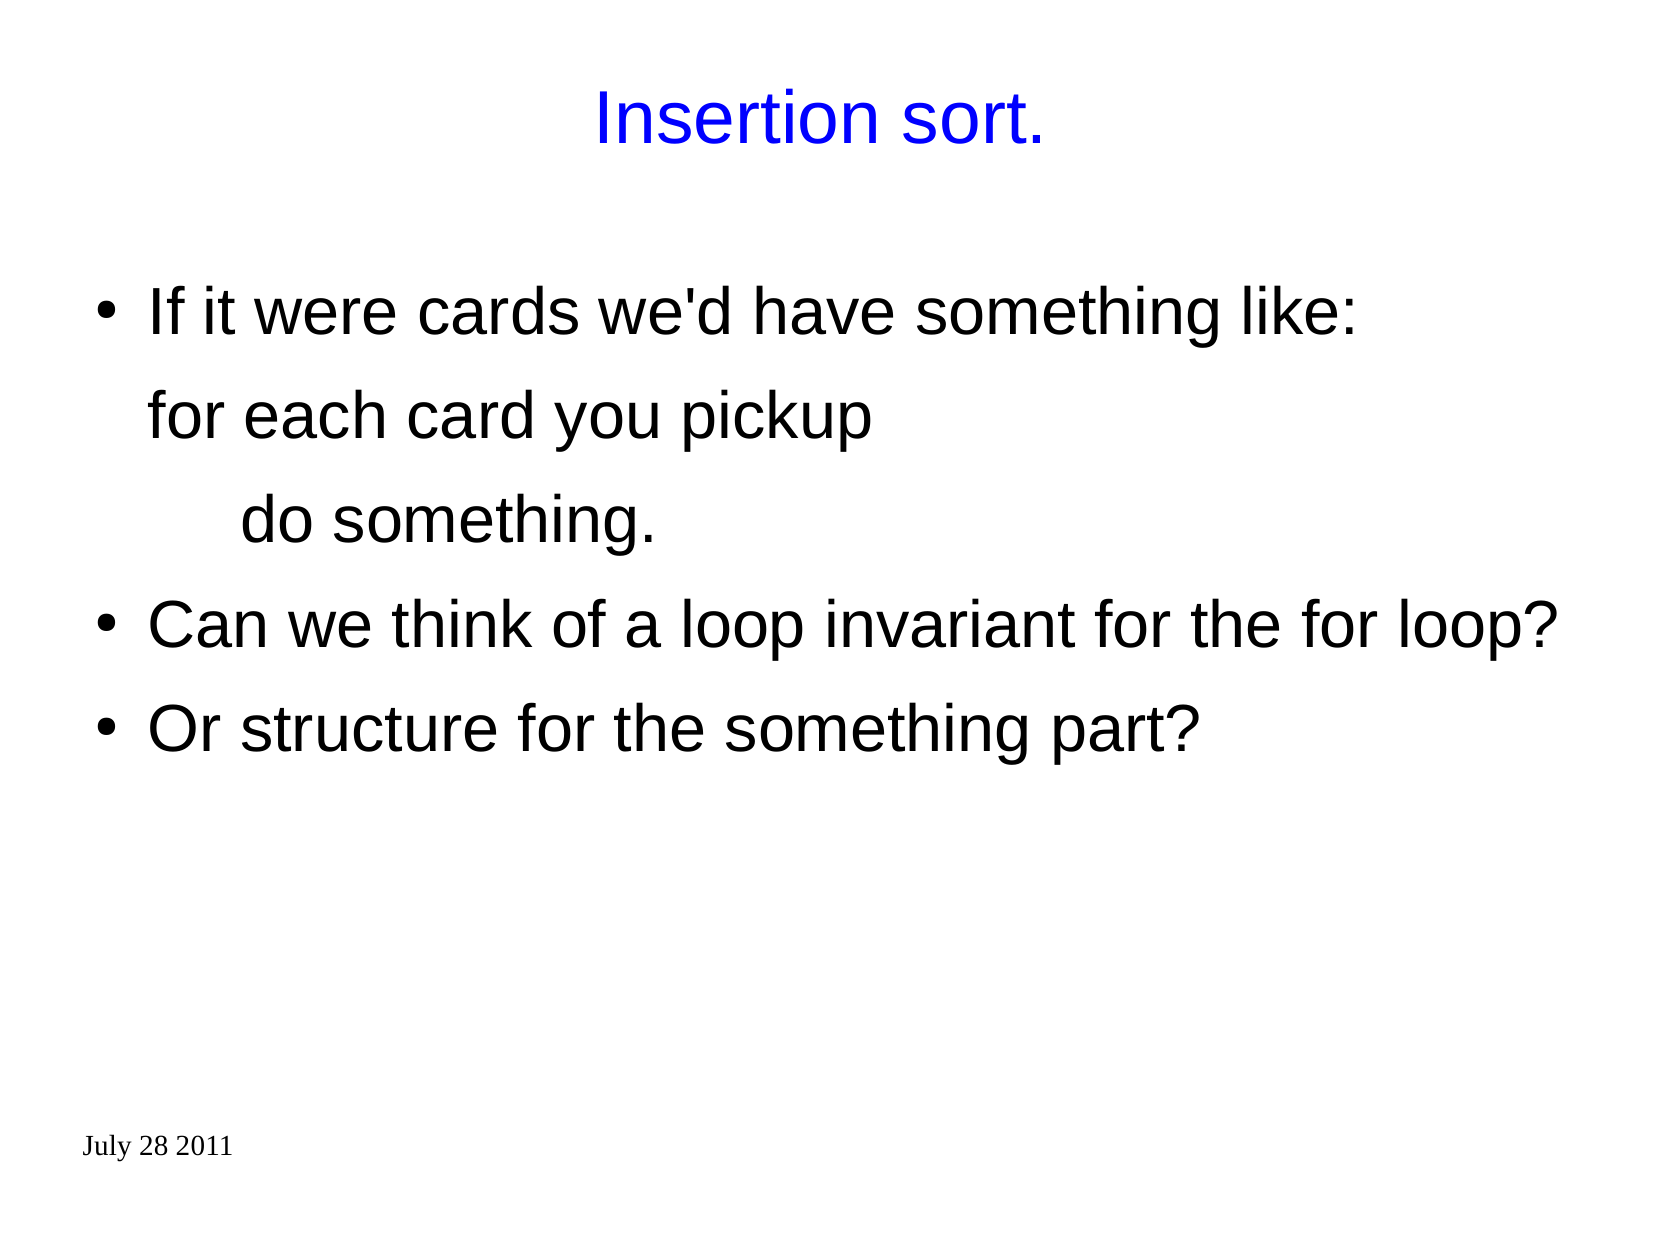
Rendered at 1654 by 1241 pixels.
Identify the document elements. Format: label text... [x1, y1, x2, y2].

title Insertion sort. [76, 58, 1565, 178]
list If it were cards we'd have something like: for each card you pickup do something. Can we think of a loop invariant for the for loop? Or structure for the something part? [76, 274, 1565, 1093]
